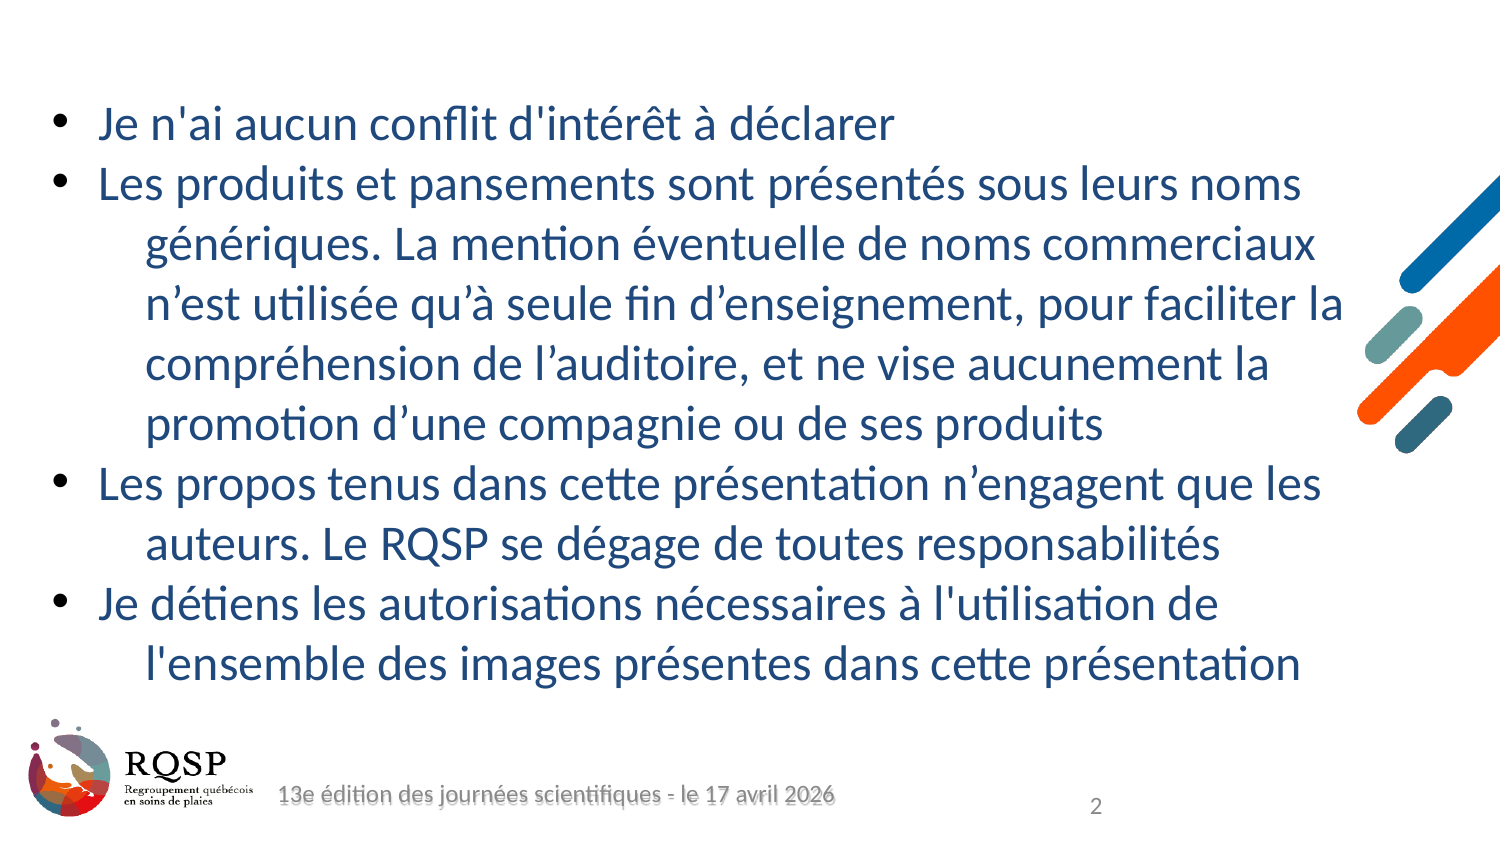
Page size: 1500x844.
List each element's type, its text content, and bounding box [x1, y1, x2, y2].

text_box Je n'ai aucun conflit d'intérêt à déclarer Les produits et pansements sont présentés sous leurs noms génériques. La mention éventuelle de noms commerciaux n’est utilisée qu’à seule fin d’enseignement, pour faciliter la compréhension de l’auditoire, et ne vise aucunement la promotion d’une compagnie ou de ses produits Les propos tenus dans cette présentation n’engagent que les auteurs. Le RQSP se dégage de toutes responsabilités Je détiens les autorisations nécessaires à l'utilisation de l'ensemble des images présentes dans cette présentation [36, 82, 1363, 704]
text_box [1074, 782, 1426, 828]
